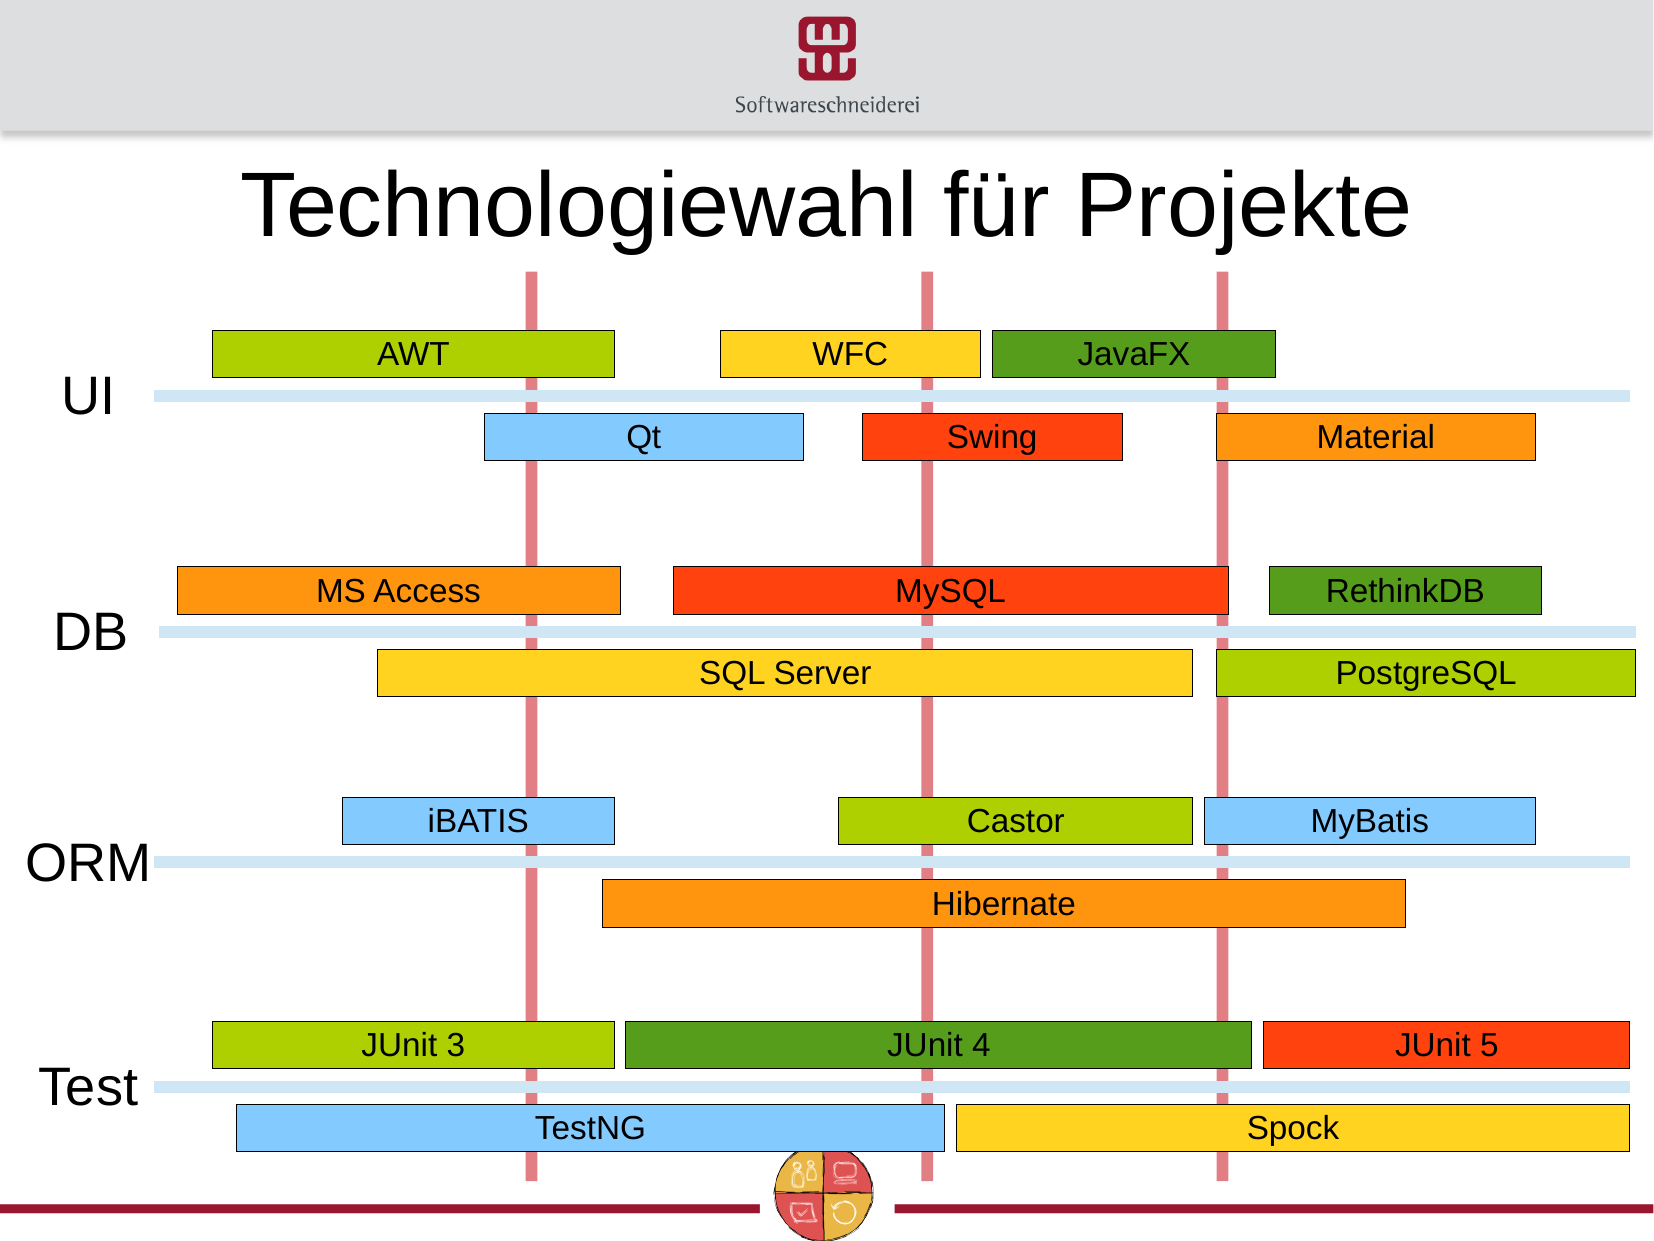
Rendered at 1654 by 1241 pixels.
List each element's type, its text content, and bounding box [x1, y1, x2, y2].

text_box PostgreSQL [1216, 649, 1636, 697]
picture [0, 0, 1654, 1241]
text_box iBATIS [342, 797, 615, 845]
text_box ORM [23, 809, 154, 916]
text_box Material [1216, 413, 1536, 461]
text_box Test [23, 1033, 154, 1140]
text_box DB [23, 578, 160, 686]
text_box RethinkDB [1269, 566, 1542, 615]
text_box Qt [484, 413, 804, 461]
text_box SQL Server [377, 649, 1193, 697]
text_box MySQL [673, 566, 1229, 615]
text_box JUnit 3 [212, 1021, 615, 1069]
text_box JUnit 4 [625, 1021, 1252, 1069]
text_box Swing [862, 413, 1123, 461]
text_box MS Access [177, 566, 621, 615]
title Technologiewahl für Projekte [82, 147, 1571, 257]
text_box WFC [720, 330, 981, 378]
text_box TestNG [236, 1104, 945, 1152]
text_box JavaFX [992, 330, 1276, 378]
text_box MyBatis [1204, 797, 1536, 845]
text_box Castor [838, 797, 1193, 845]
text_box JUnit 5 [1263, 1021, 1630, 1069]
text_box Spock [956, 1104, 1630, 1152]
text_box Hibernate [602, 879, 1406, 928]
text_box AWT [212, 330, 615, 378]
text_box UI [23, 342, 154, 449]
